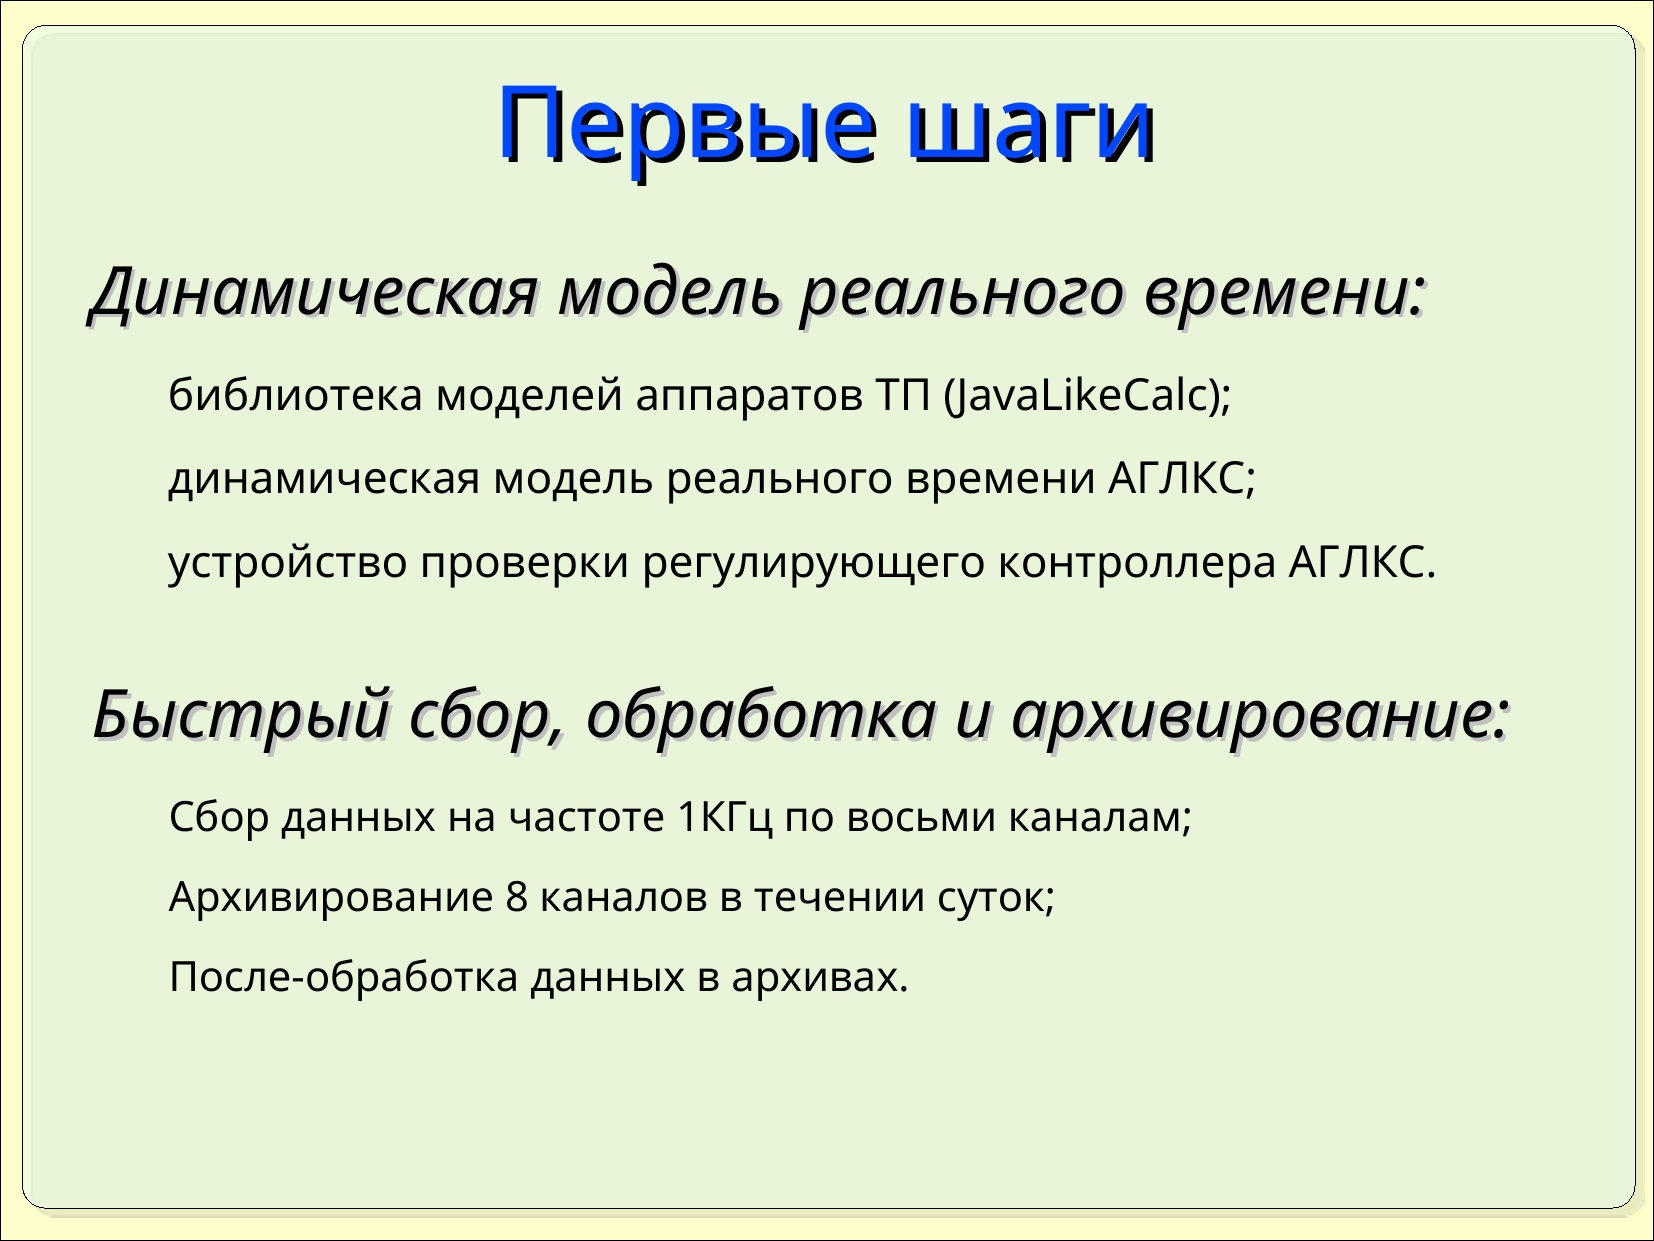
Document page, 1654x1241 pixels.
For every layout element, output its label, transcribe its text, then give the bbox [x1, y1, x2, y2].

list Динамическая модель реального времени: библиотека моделей аппаратов ТП (JavaLikeCalc); динамическая модель реального времени АГЛКС; устройство проверки регулирующего контроллера АГЛКС. [73, 243, 1563, 595]
list Быстрый сбор, обработка и архивирование: Сбор данных на частоте 1КГц по восьми каналам; Архивирование 8 каналов в течении суток; После-обработка данных в архивах. [74, 666, 1598, 1011]
title Первые шаги [119, 41, 1532, 196]
